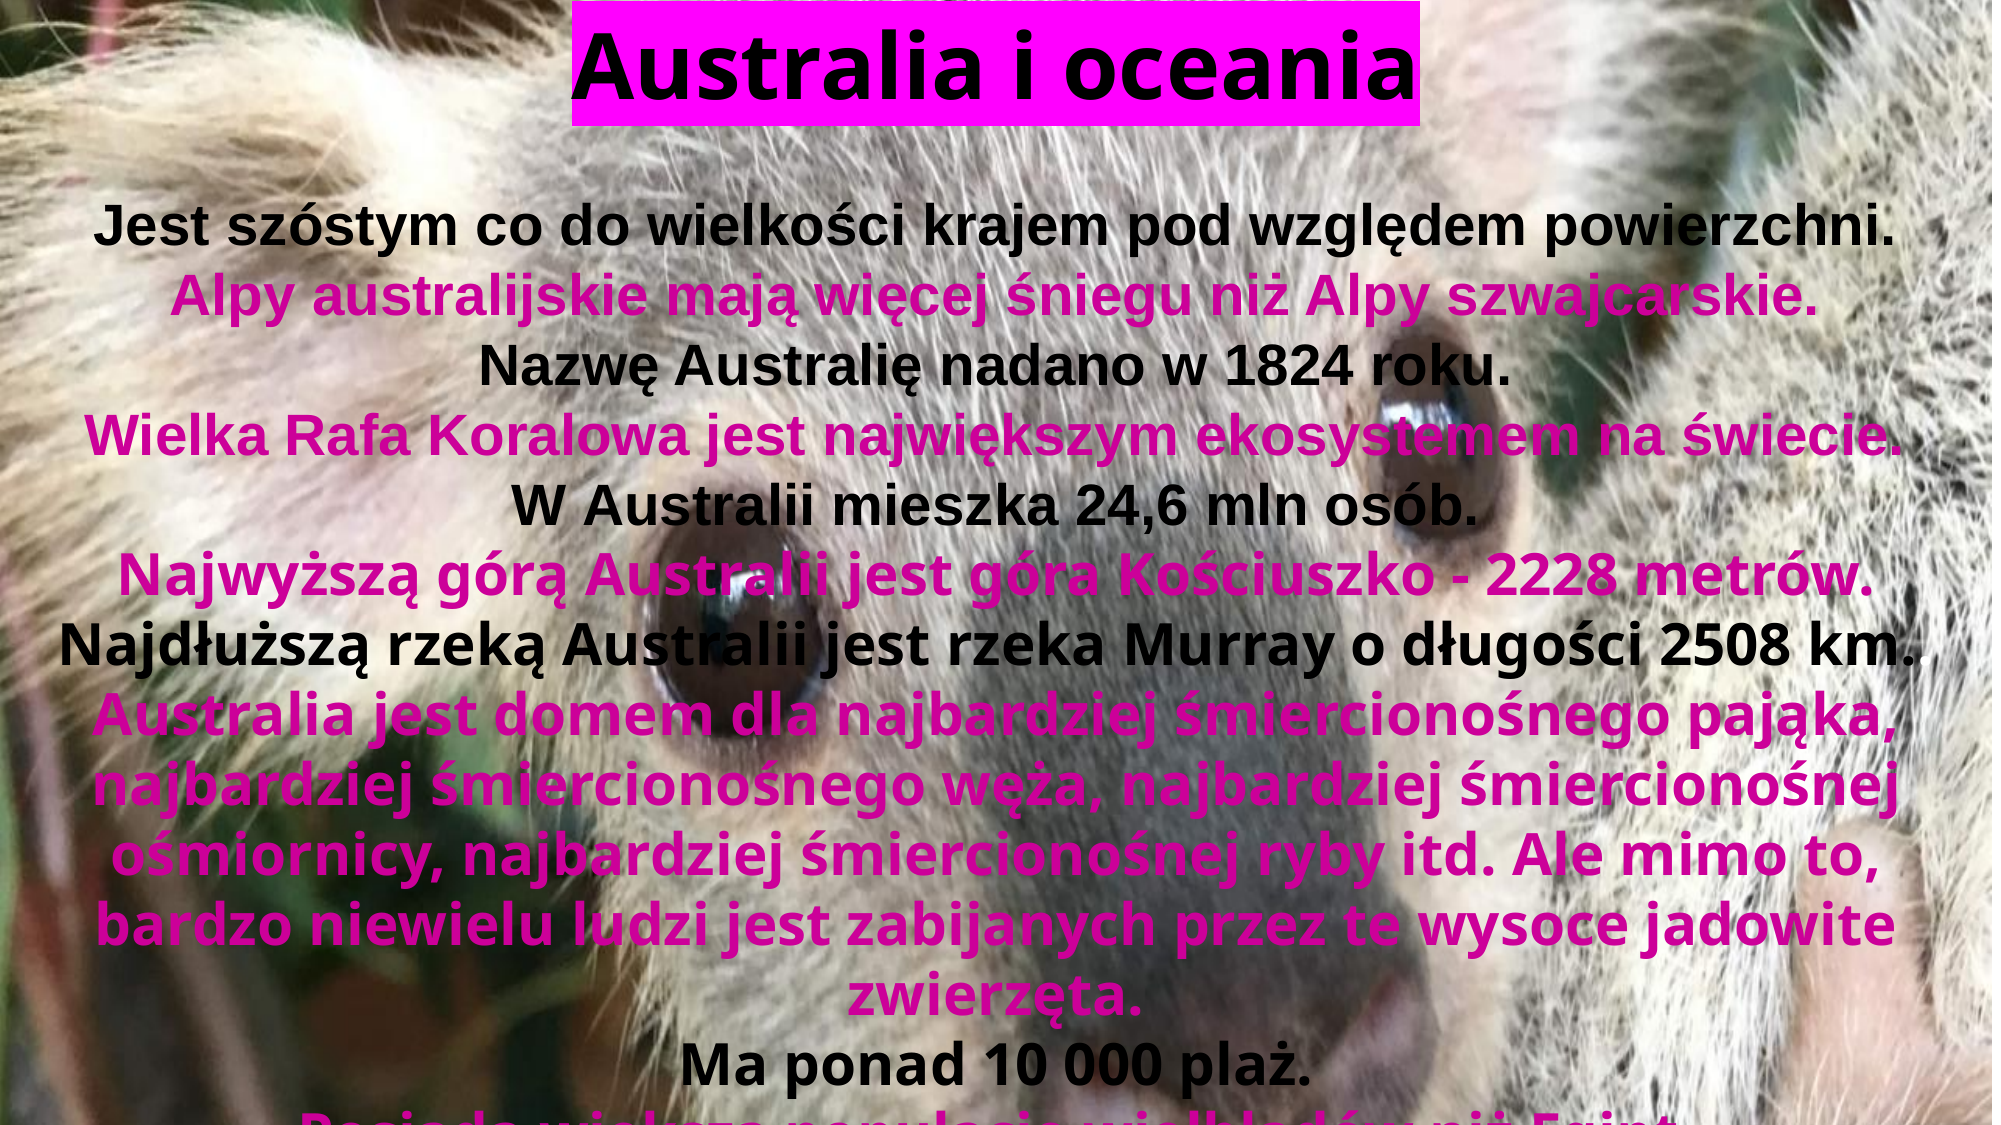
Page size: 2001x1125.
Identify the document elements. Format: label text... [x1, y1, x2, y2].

text_box Australia i oceania Jest szóstym co do wielkości krajem pod względem powierzchni. Alpy australijskie mają więcej śniegu niż Alpy szwajcarskie. Nazwę Australię nadano w 1824 roku. Wielka Rafa Koralowa jest największym ekosystemem na świecie. W Australii mieszka 24,6 mln osób. Najwyższą górą Australii jest góra Kościuszko - 2228 metrów. Najdłuższą rzeką Australii jest rzeka Murray o długości 2508 km.. Australia jest domem dla najbardziej śmiercionośnego pająka, najbardziej śmiercionośnego węża, najbardziej śmiercionośnej ośmiornicy, najbardziej śmiercionośnej ryby itd. Ale mimo to, bardzo niewielu ludzi jest zabijanych przez te wysoce jadowite zwierzęta. Ma ponad 10 000 plaż. Posiada większą populację wielbłądów niż Egipt. Australia jest 24 razy większa od Polski. [0, 0, 1992, 1125]
